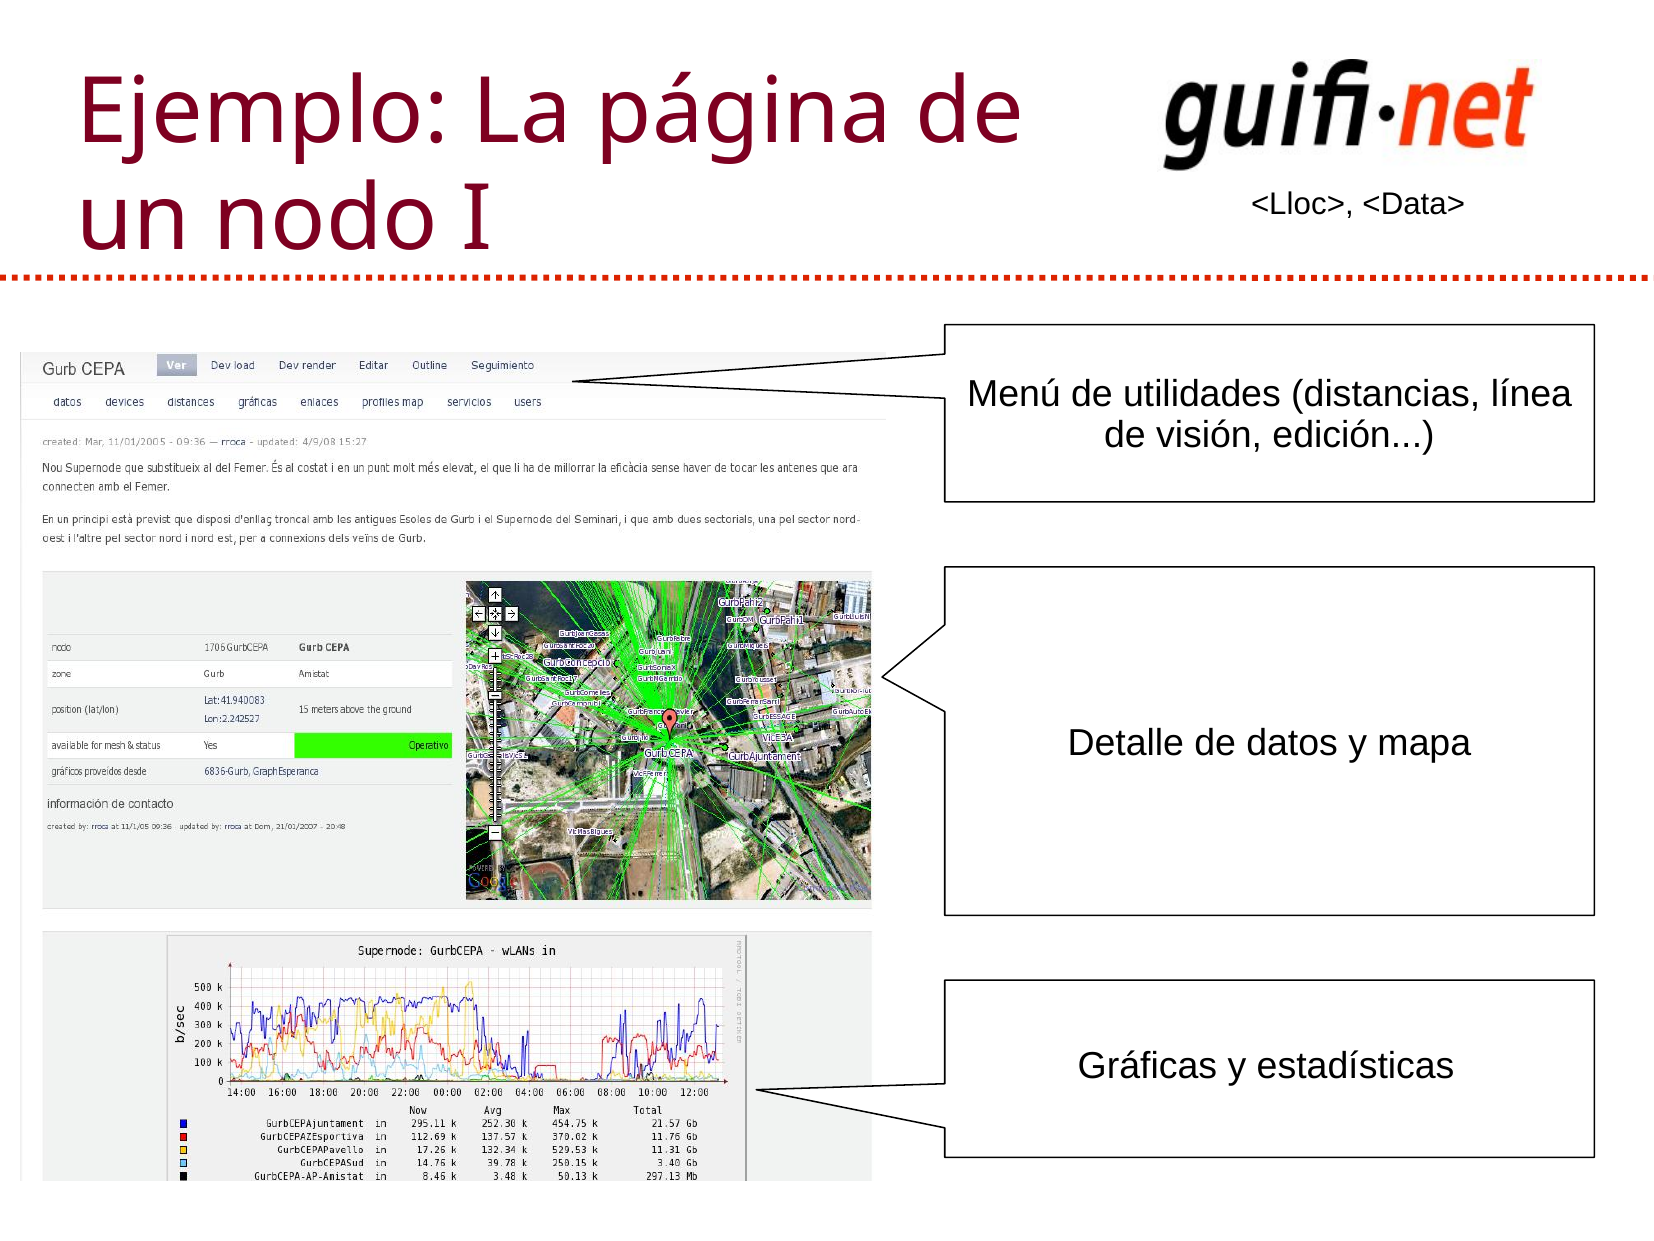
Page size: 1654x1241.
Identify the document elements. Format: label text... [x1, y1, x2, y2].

text_box Menú de utilidades (distancias, línea de visión, edición...) [572, 324, 1595, 502]
picture [20, 352, 886, 1181]
text_box Detalle de datos y mapa [882, 566, 1595, 916]
picture [1157, 59, 1542, 172]
title Ejemplo: La página de un nodo I [76, 53, 1093, 272]
text_box Gráficas y estadísticas [1062, 1035, 1505, 1093]
text_box [756, 980, 1595, 1158]
